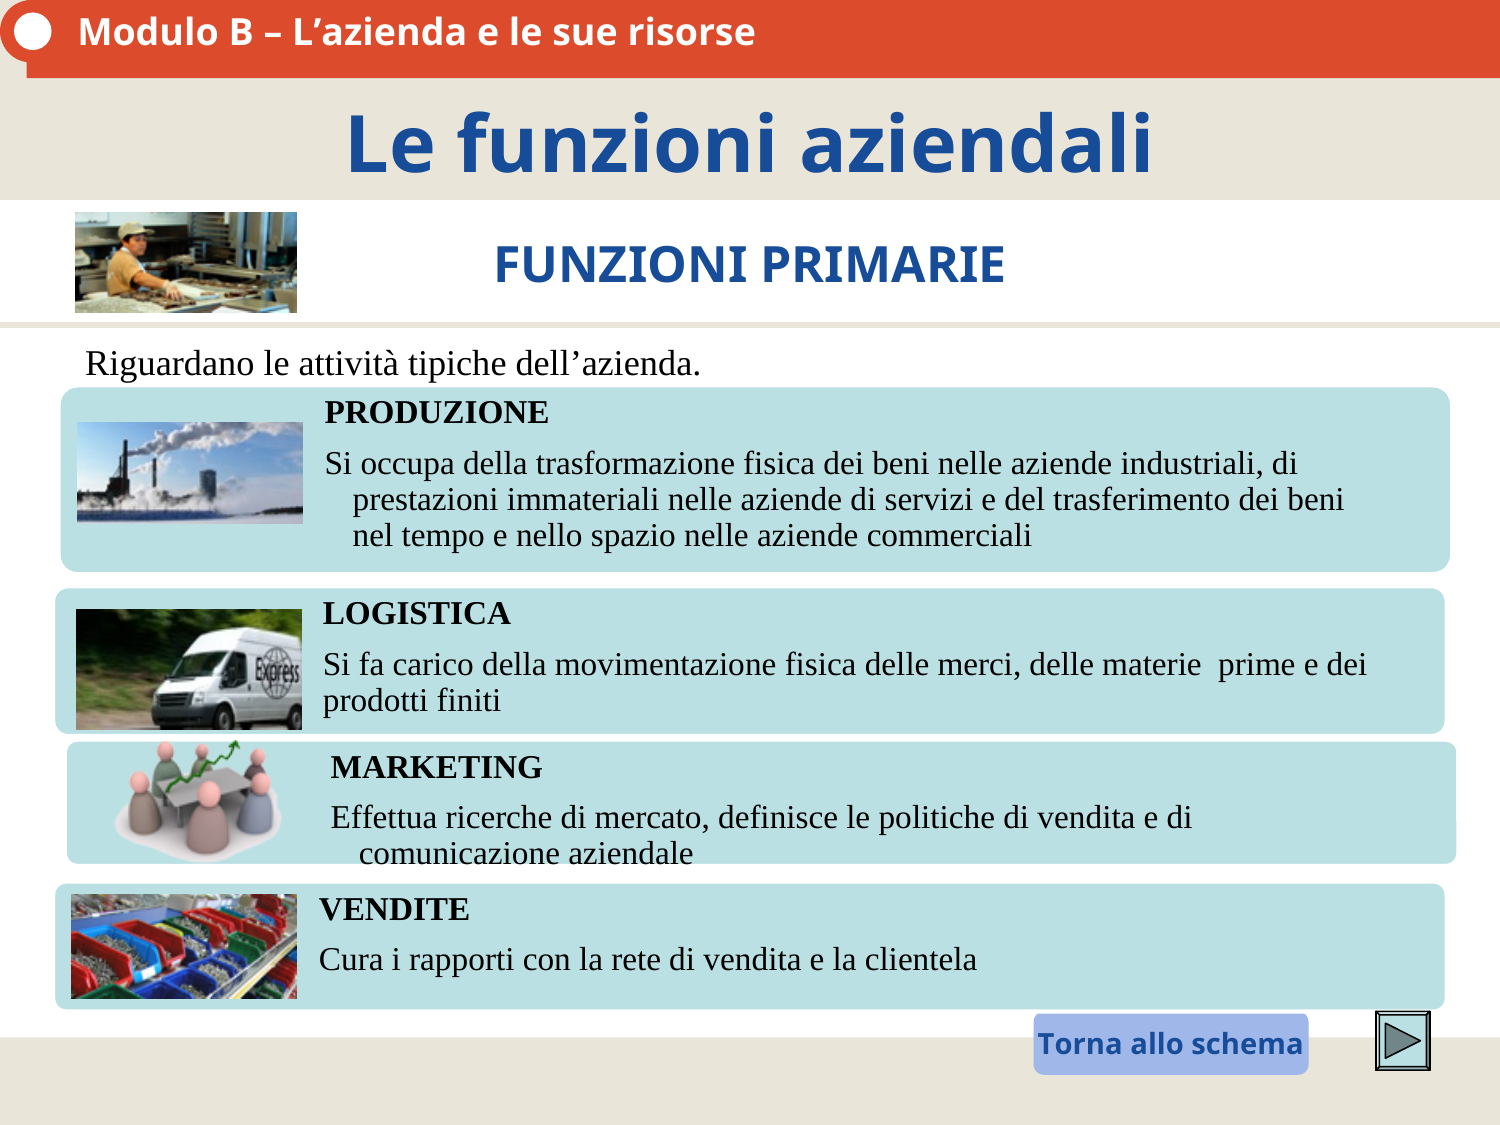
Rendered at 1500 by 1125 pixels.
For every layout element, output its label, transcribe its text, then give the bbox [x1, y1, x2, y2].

text_box LOGISTICA Si fa carico della movimentazione fisica delle merci, delle materie prime e dei prodotti finiti [312, 586, 1456, 733]
text_box Le funzioni aziendali [112, 82, 1388, 201]
text_box [58, 385, 314, 575]
picture [113, 740, 284, 866]
text_box [1390, 385, 1453, 575]
text_box [1282, 739, 1459, 866]
text_box PRODUZIONE Si occupa della trasformazione fisica dei beni nelle aziende industriali, di prestazioni immateriali nelle aziende di servizi e del trasferimento dei beni nel tempo e nello spazio nelle aziende commerciali [314, 385, 1390, 575]
text_box [53, 586, 1441, 737]
text_box [53, 881, 1447, 1071]
picture [71, 894, 297, 999]
text_box VENDITE Cura i rapporti con la rete di vendita e la clientela [309, 881, 1270, 1009]
list Riguardano le attività tipiche dell’azienda. [70, 339, 1446, 389]
title FUNZIONI PRIMARIE [368, 201, 1132, 322]
picture [77, 422, 303, 524]
text_box [64, 739, 320, 866]
picture [75, 212, 297, 313]
text_box Torna allo schema [1033, 1012, 1309, 1075]
text_box MARKETING Effettua ricerche di mercato, definisce le politiche di vendita e di comunicazione aziendale [320, 739, 1282, 866]
picture [76, 609, 302, 731]
